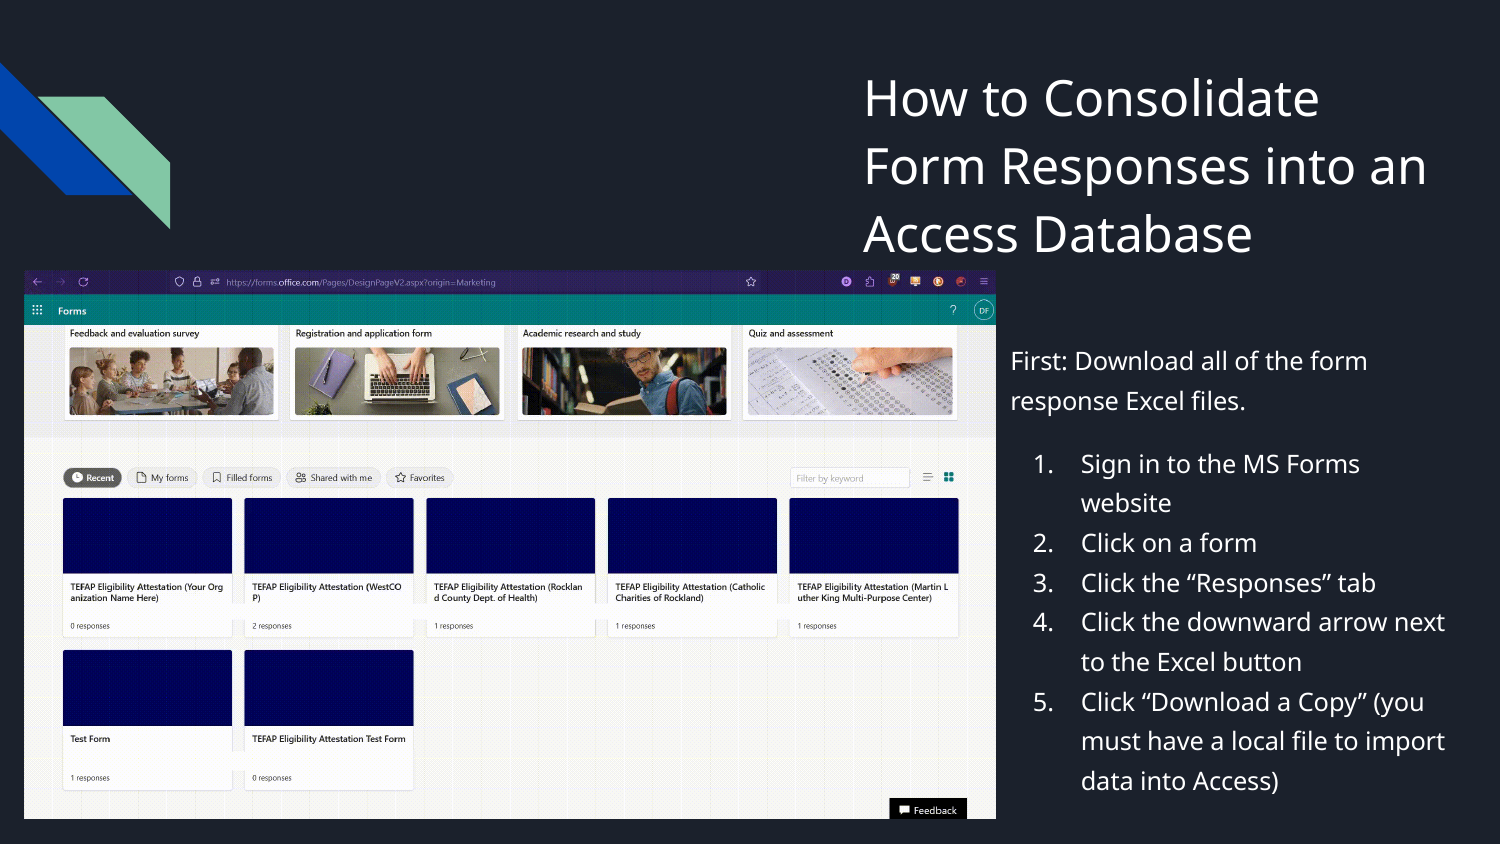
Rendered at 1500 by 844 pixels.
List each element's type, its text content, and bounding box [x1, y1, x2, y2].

picture [24, 270, 996, 819]
list First: Download all of the form response Excel files. Sign in to the MS Forms website Click on a form Click the “Responses” tab Click the downward arrow next to the Excel button Click “Download a Copy” (you must have a local file to import data into Access) [996, 323, 1472, 815]
title How to Consolidate Form Responses into an Access Database [848, 47, 1472, 293]
